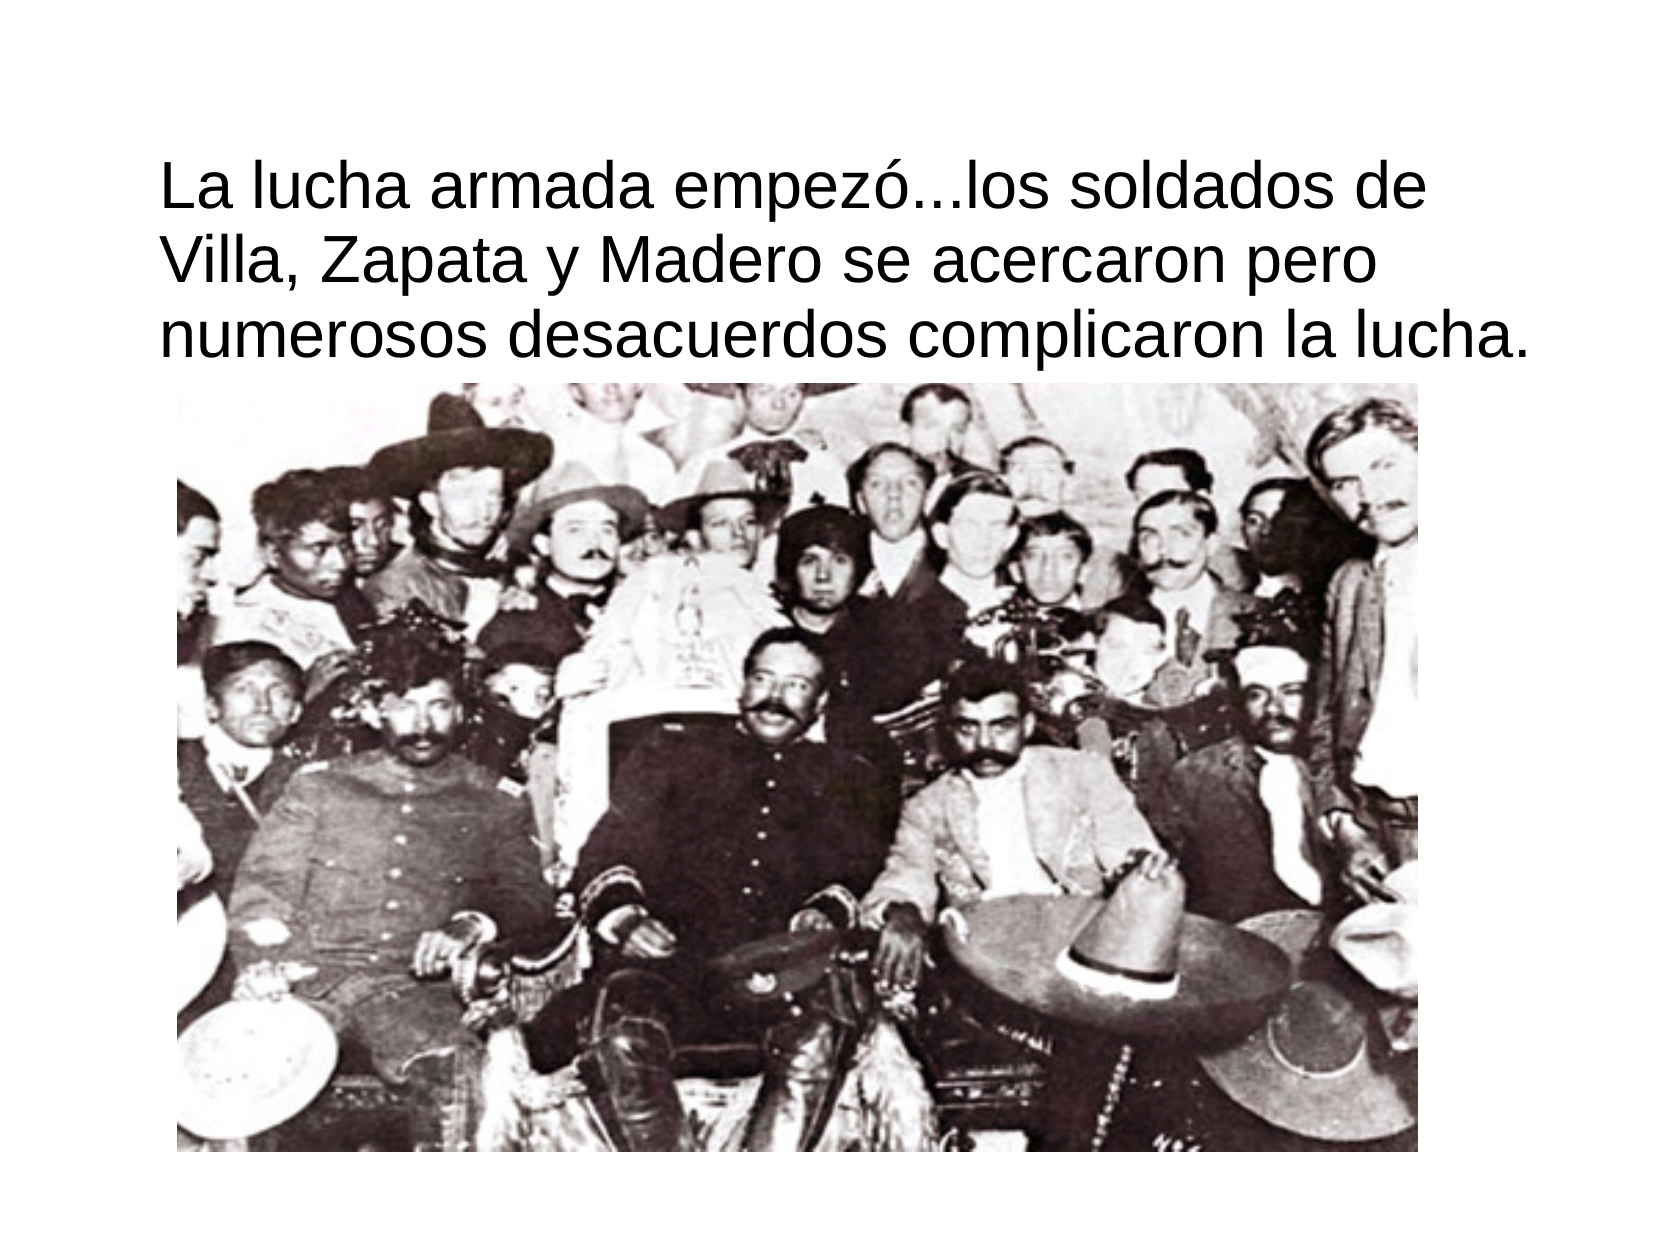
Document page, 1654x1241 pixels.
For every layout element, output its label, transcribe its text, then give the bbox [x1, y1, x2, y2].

picture [177, 383, 1418, 1152]
list La lucha armada empezó...los soldados de Villa, Zapata y Madero se acercaron pero numerosos desacuerdos complicaron la lucha. [88, 147, 1577, 916]
